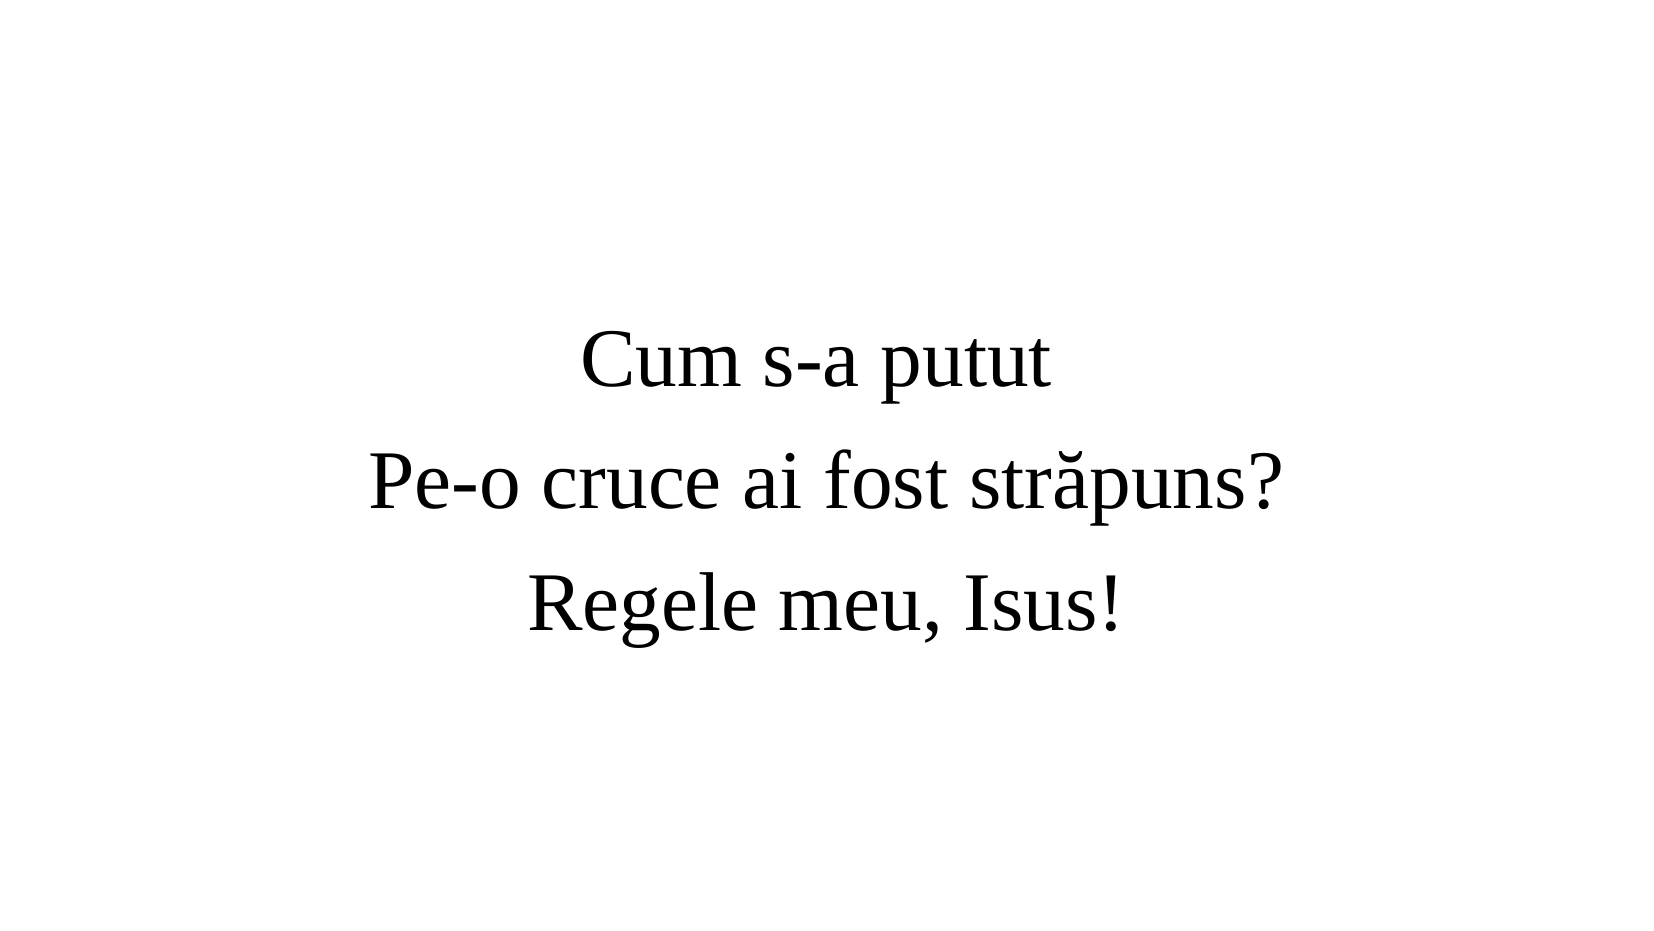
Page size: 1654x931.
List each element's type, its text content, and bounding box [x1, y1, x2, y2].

subtitle Cum s-a putut Pe-o cruce ai fost străpuns? Regele meu, Isus! [118, 300, 1536, 650]
